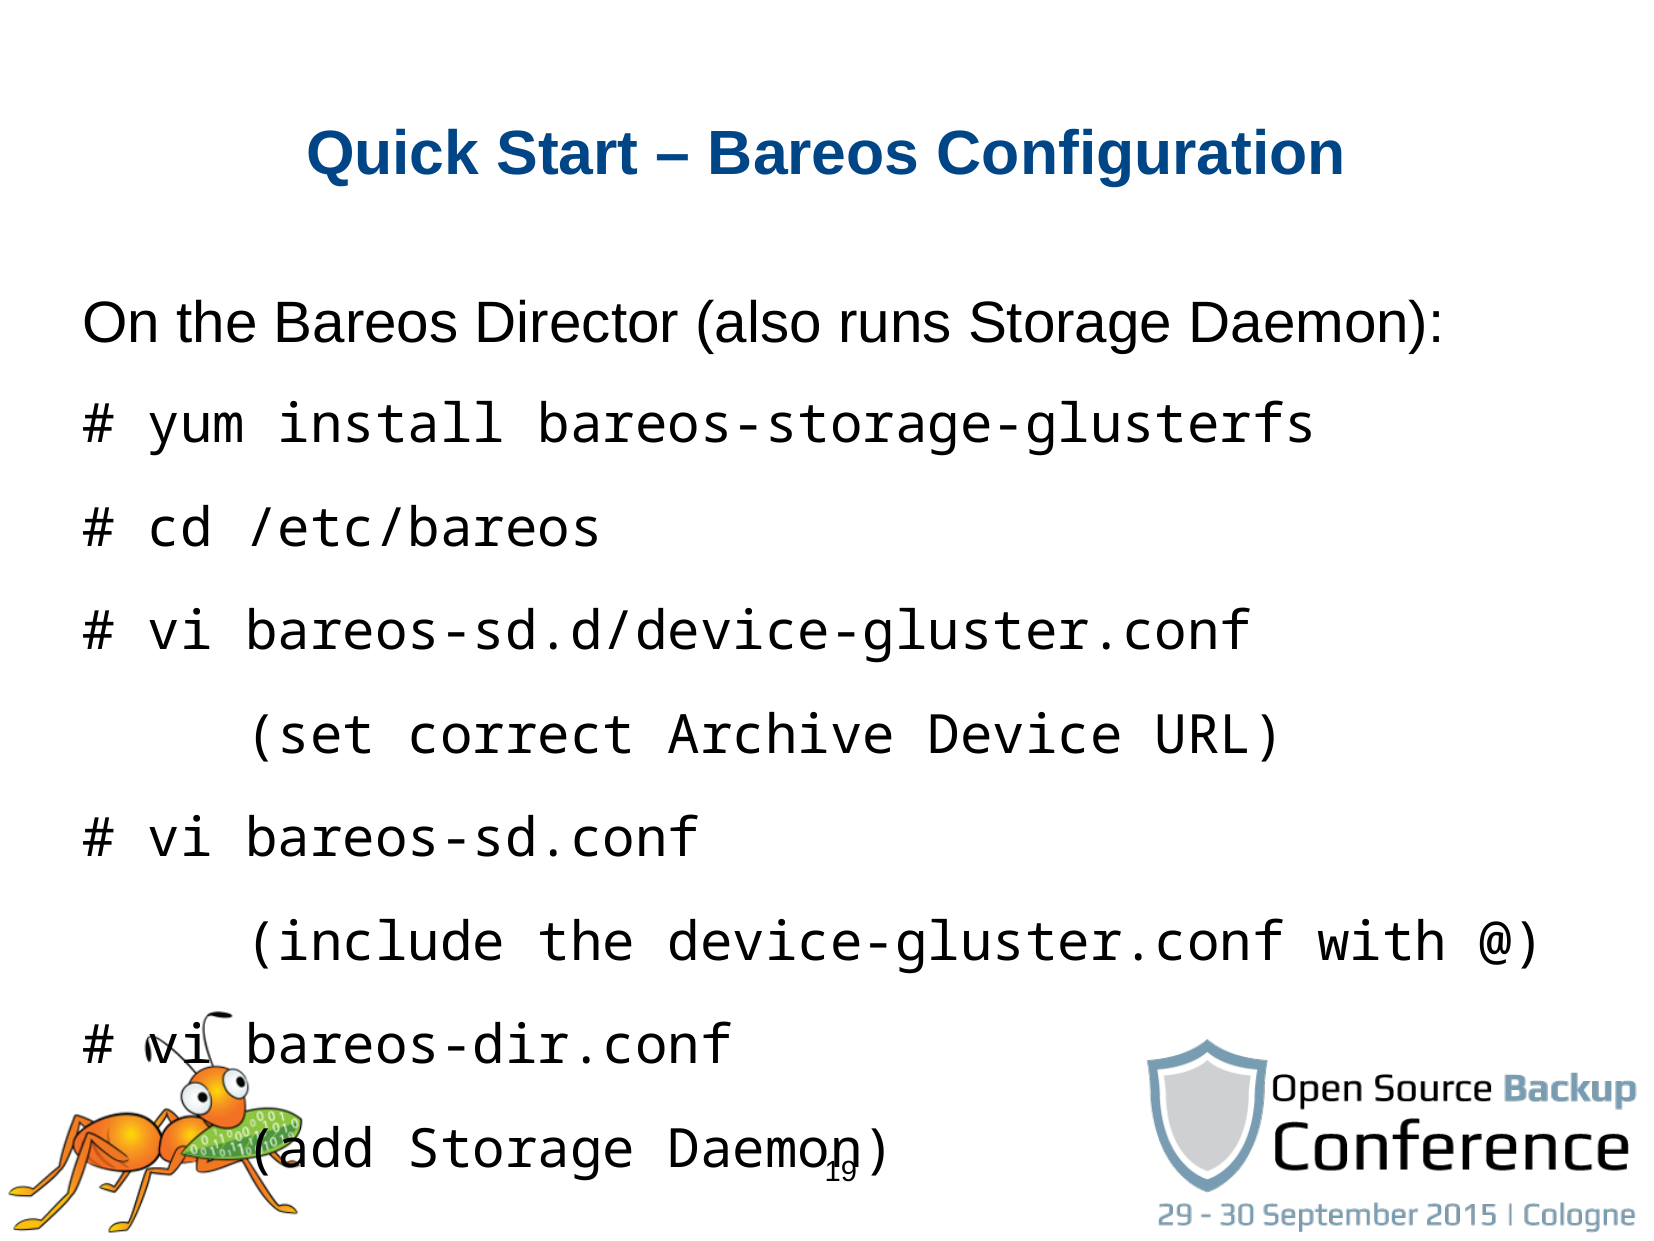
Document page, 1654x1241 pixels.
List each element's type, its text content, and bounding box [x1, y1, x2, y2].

list On the Bareos Director (also runs Storage Daemon): # yum install bareos-storage-glusterfs # cd /etc/bareos # vi bareos-sd.d/device-gluster.conf (set correct Archive Device URL) # vi bareos-sd.conf (include the device-gluster.conf with @) # vi bareos-dir.conf (add Storage Daemon) [82, 290, 1571, 1010]
picture [1132, 1033, 1654, 1241]
picture [5, 1009, 306, 1235]
title Quick Start – Bareos Configuration [82, 49, 1571, 257]
